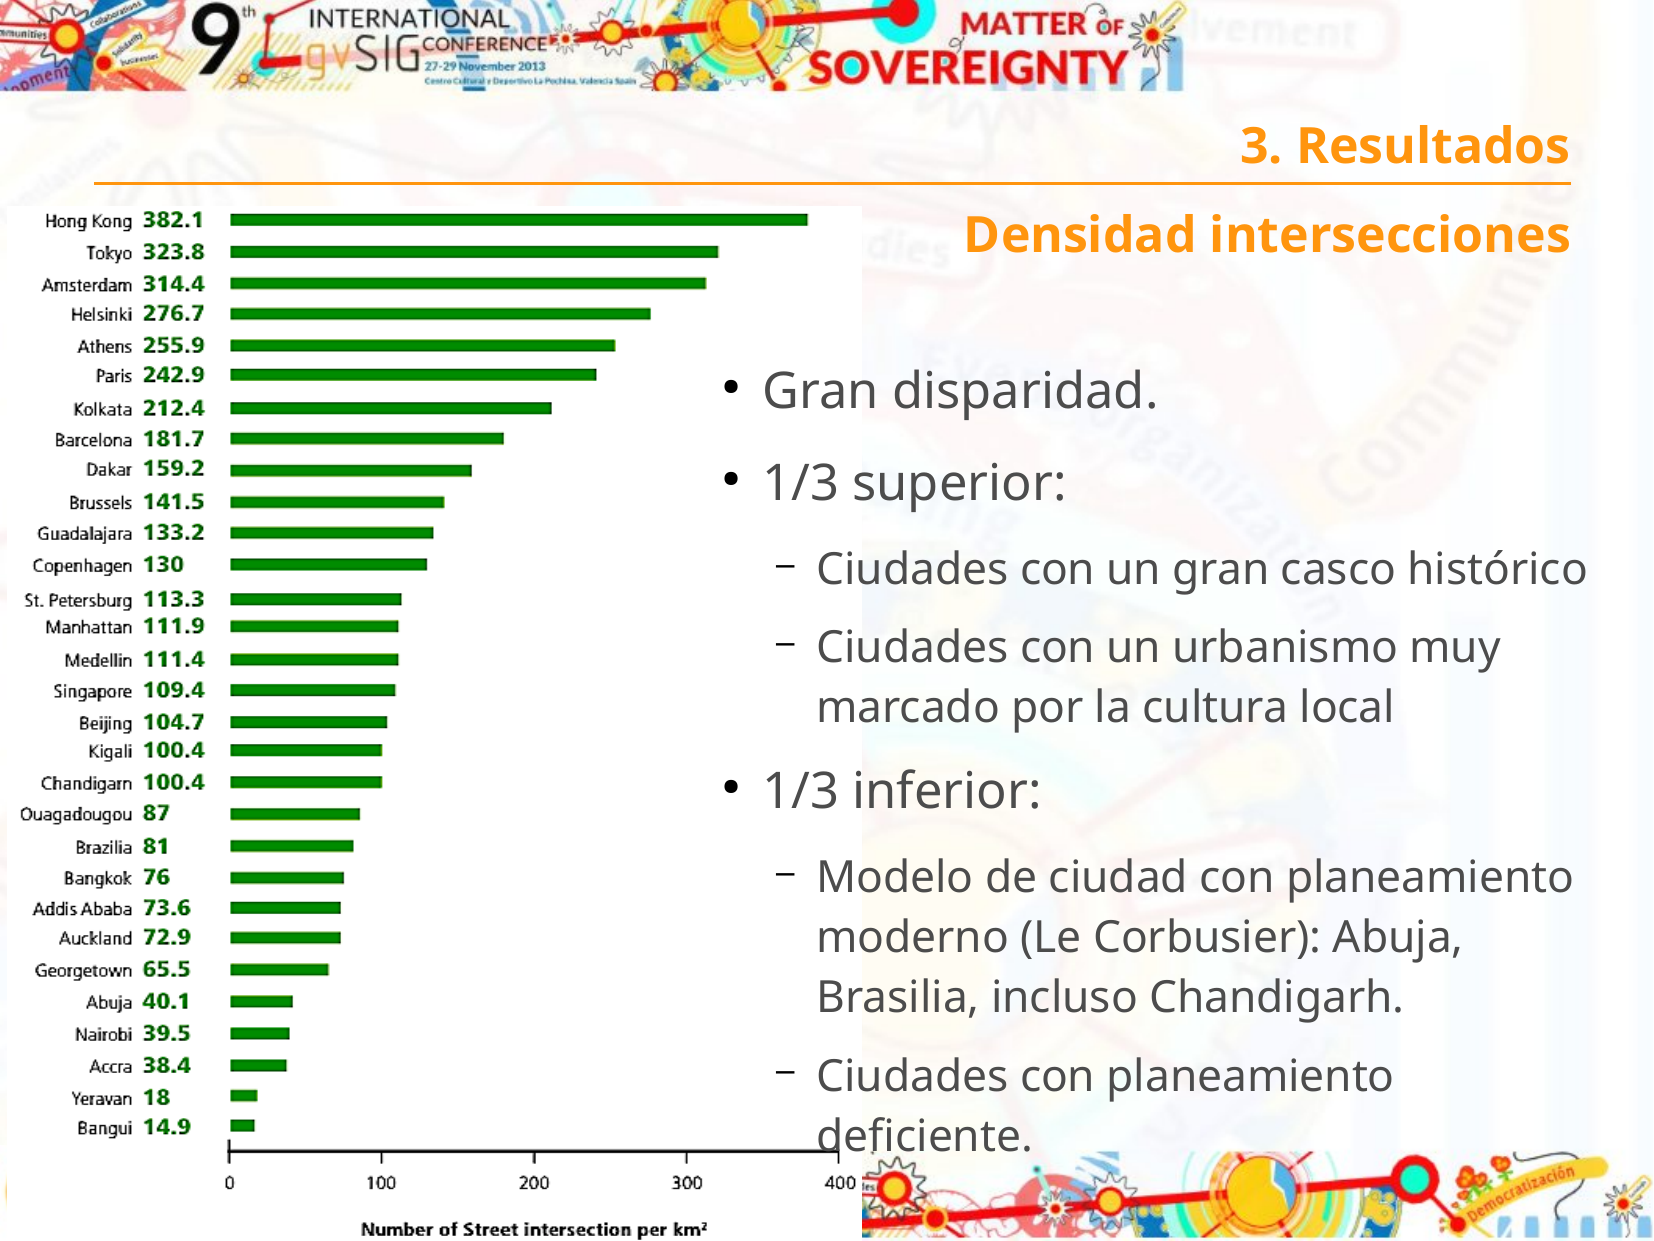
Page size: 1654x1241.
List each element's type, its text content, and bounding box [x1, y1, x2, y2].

title Densidad intersecciones [885, 188, 1571, 278]
picture [0, 0, 1654, 1241]
title 3. Resultados [59, 100, 1571, 189]
list Gran disparidad. 1/3 superior: Ciudades con un gran casco histórico Ciudades con un urbanismo muy marcado por la cultura local 1/3 inferior: Modelo de ciudad con planeamiento moderno (Le Corbusier): Abuja, Brasilia, incluso Chandigarh. Ciudades con planeamiento deficiente. [708, 354, 1595, 1182]
